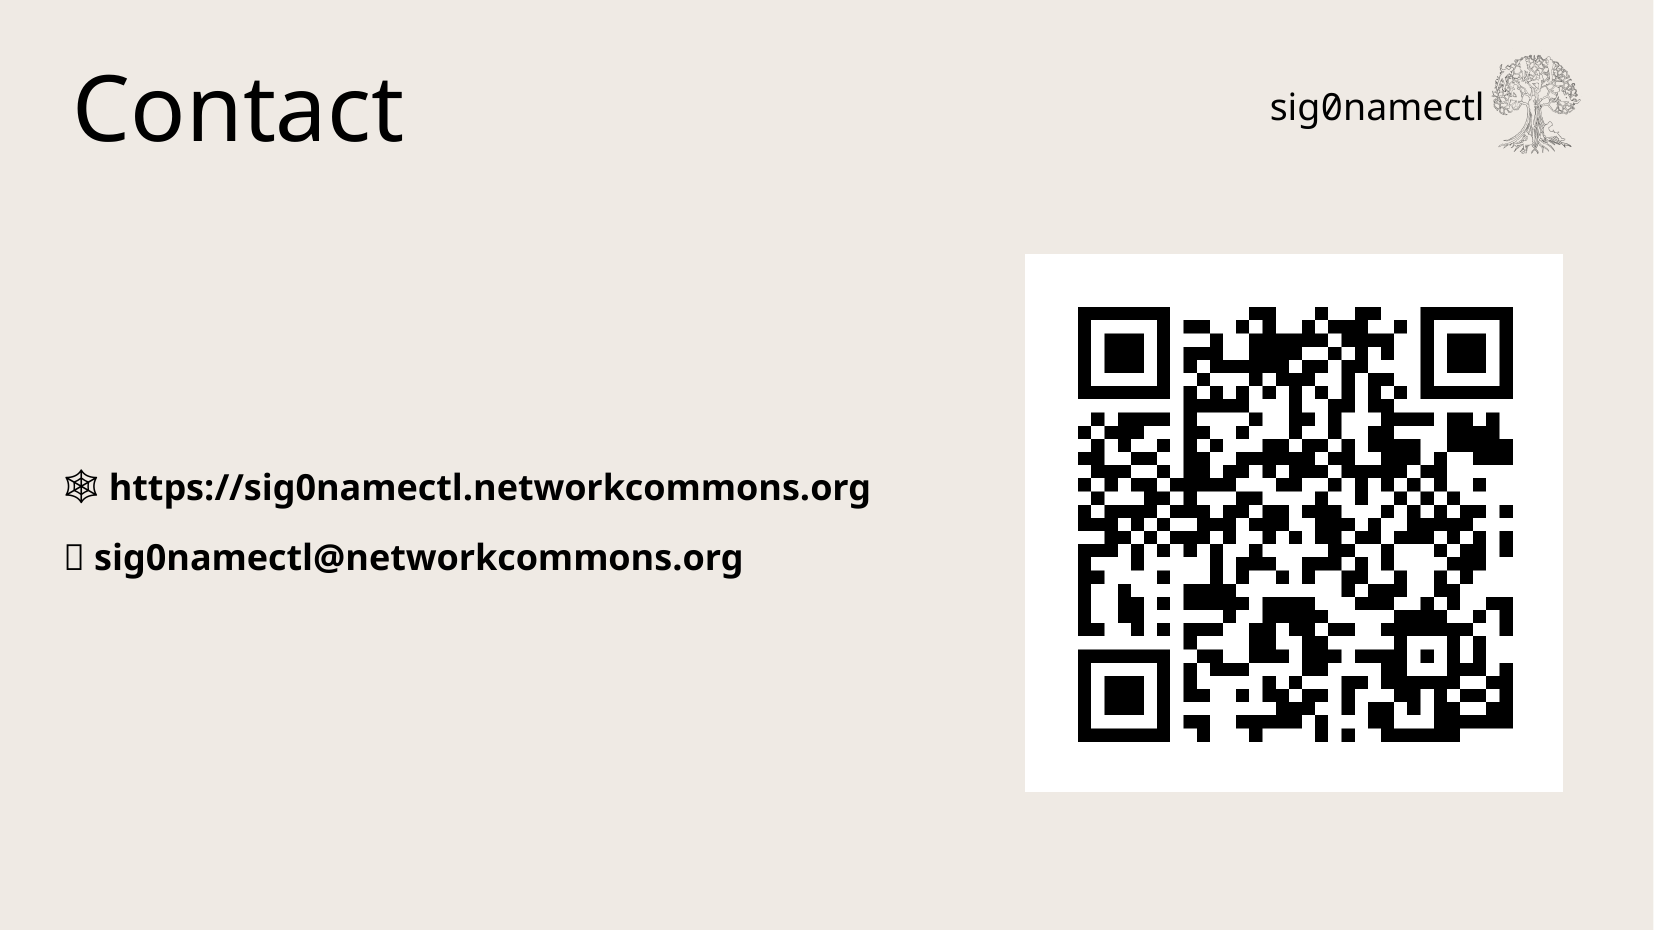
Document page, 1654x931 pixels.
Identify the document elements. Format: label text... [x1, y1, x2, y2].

picture [1489, 47, 1582, 160]
picture [1025, 254, 1563, 792]
title sig0namectl [1269, 56, 1485, 156]
title Contact [72, 46, 1562, 166]
list 🕸 https://sig0namectl.networkcommons.org 📧 sig0namectl@networkcommons.org [63, 461, 1012, 584]
